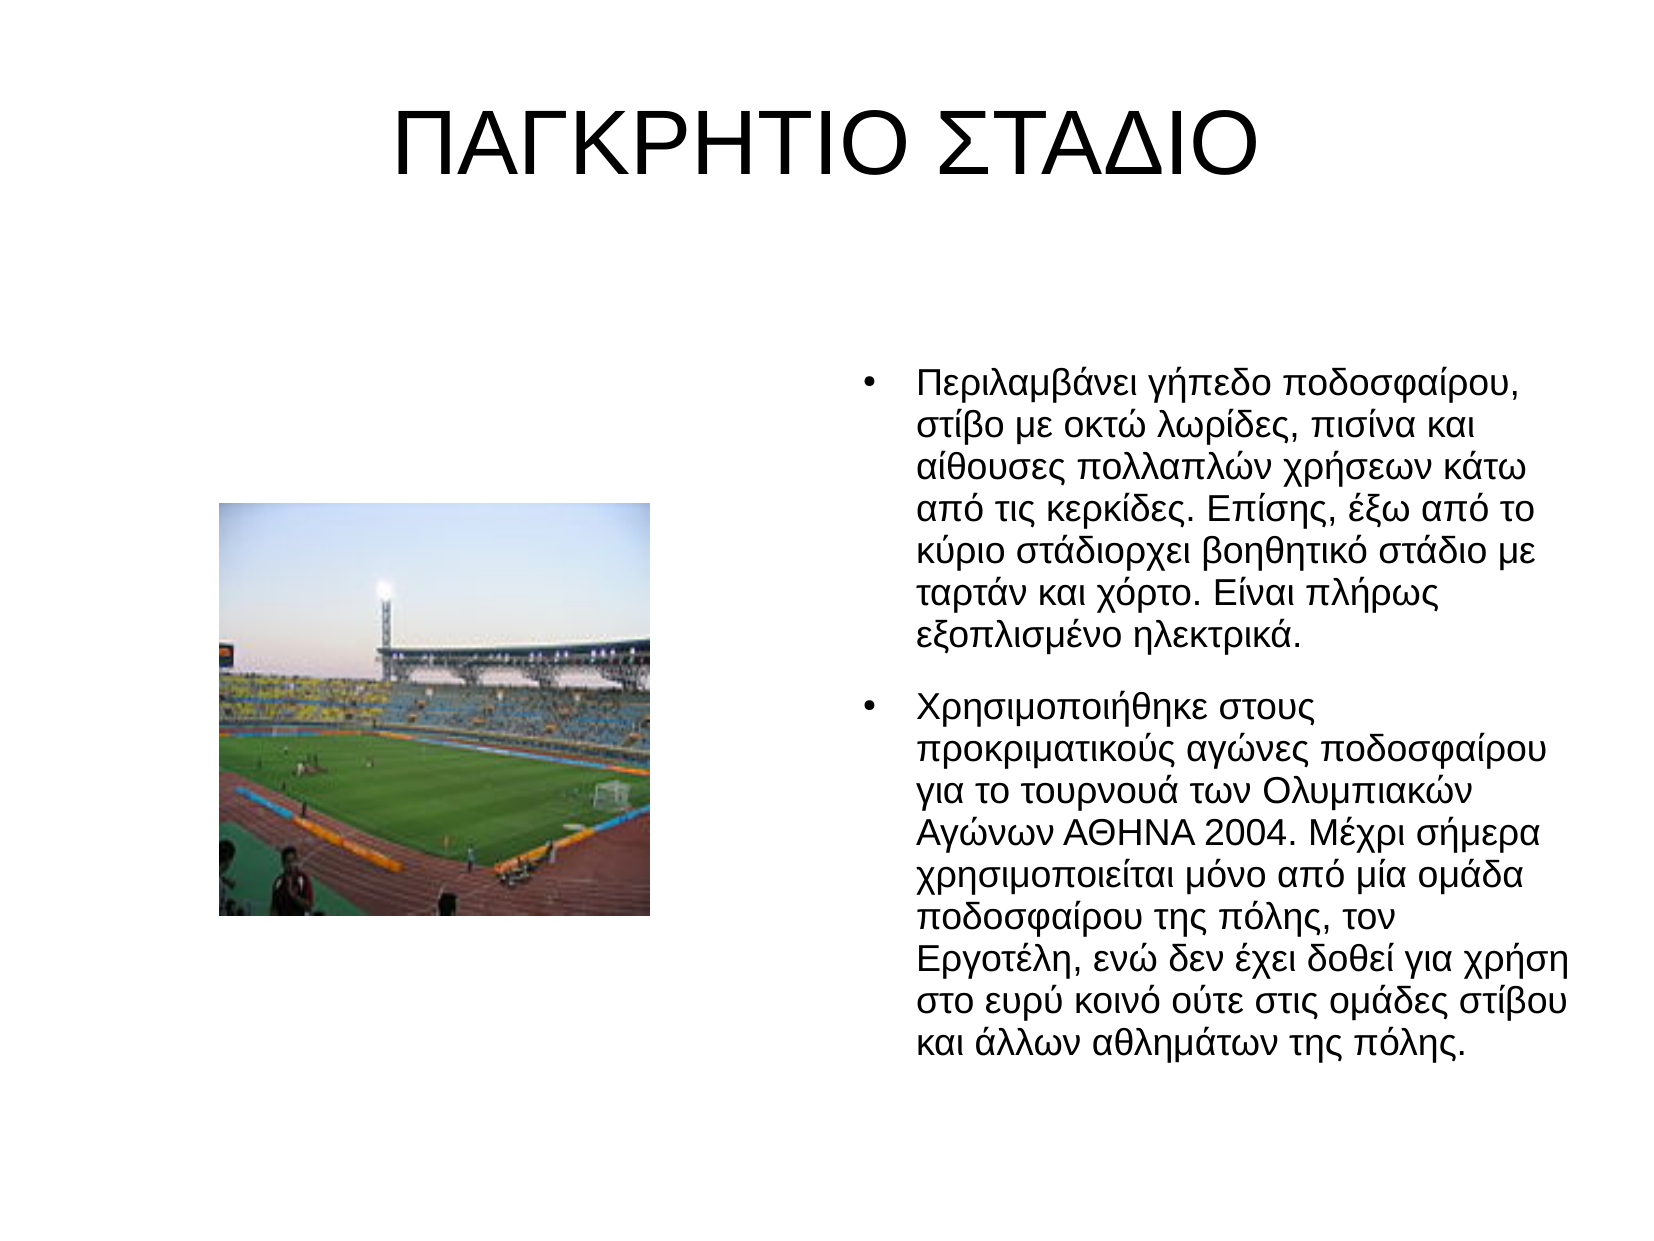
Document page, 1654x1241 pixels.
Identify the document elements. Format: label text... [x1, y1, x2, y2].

list Περιλαμβάνει γήπεδο ποδοσφαίρου, στίβο με οκτώ λωρίδες, πισίνα και αίθουσες πολλαπλών χρήσεων κάτω από τις κερκίδες. Επίσης, έξω από το κύριο στάδιορχει βοηθητικό στάδιο με ταρτάν και χόρτο. Είναι πλήρως εξοπλισμένο ηλεκτρικά. Χρησιμοποιήθηκε στους προκριματικούς αγώνες ποδοσφαίρου για το τουρνουά των Ολυμπιακών Αγώνων ΑΘΗΝΑ 2004. Μέχρι σήμερα χρησιμοποιείται μόνο από μία ομάδα ποδοσφαίρου της πόλης, τον Εργοτέλη, ενώ δεν έχει δοθεί για χρήση στο ευρύ κοινό ούτε στις ομάδες στίβου και άλλων αθλημάτων της πόλης. [845, 290, 1572, 1094]
title ΠΑΓΚΡΗΤΙΟ ΣΤΑΔΙΟ [82, 29, 1571, 256]
picture [219, 503, 650, 916]
chart [82, 290, 809, 1109]
